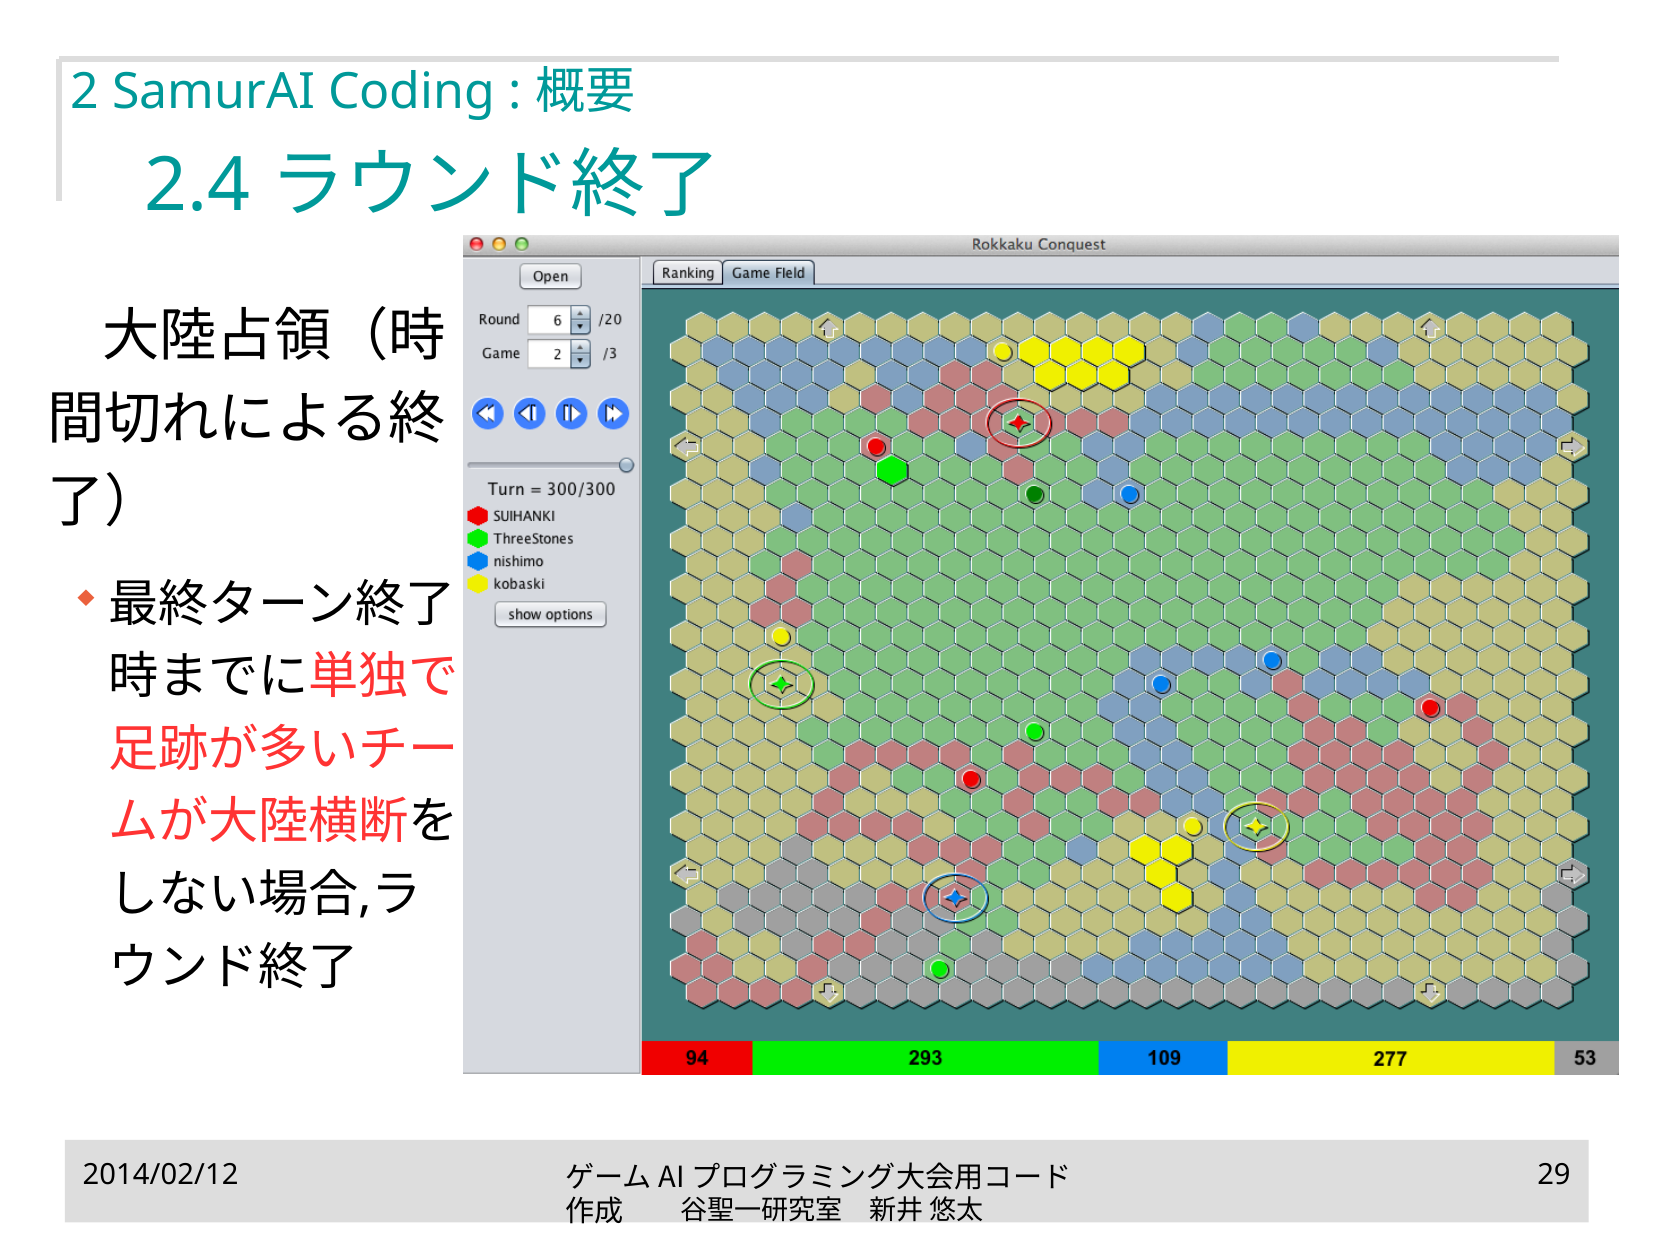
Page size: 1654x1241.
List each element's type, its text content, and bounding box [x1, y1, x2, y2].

list 大陸占領（時間切れによる終了） 最終ターン終了時までに単独で足跡が多いチームが大陸横断をしない場合,ラウンド終了 [47, 289, 461, 1009]
picture [463, 235, 1619, 1075]
title 2 SamurAI Coding : 概要 2.4 ラウンド終了 [70, 79, 1560, 205]
